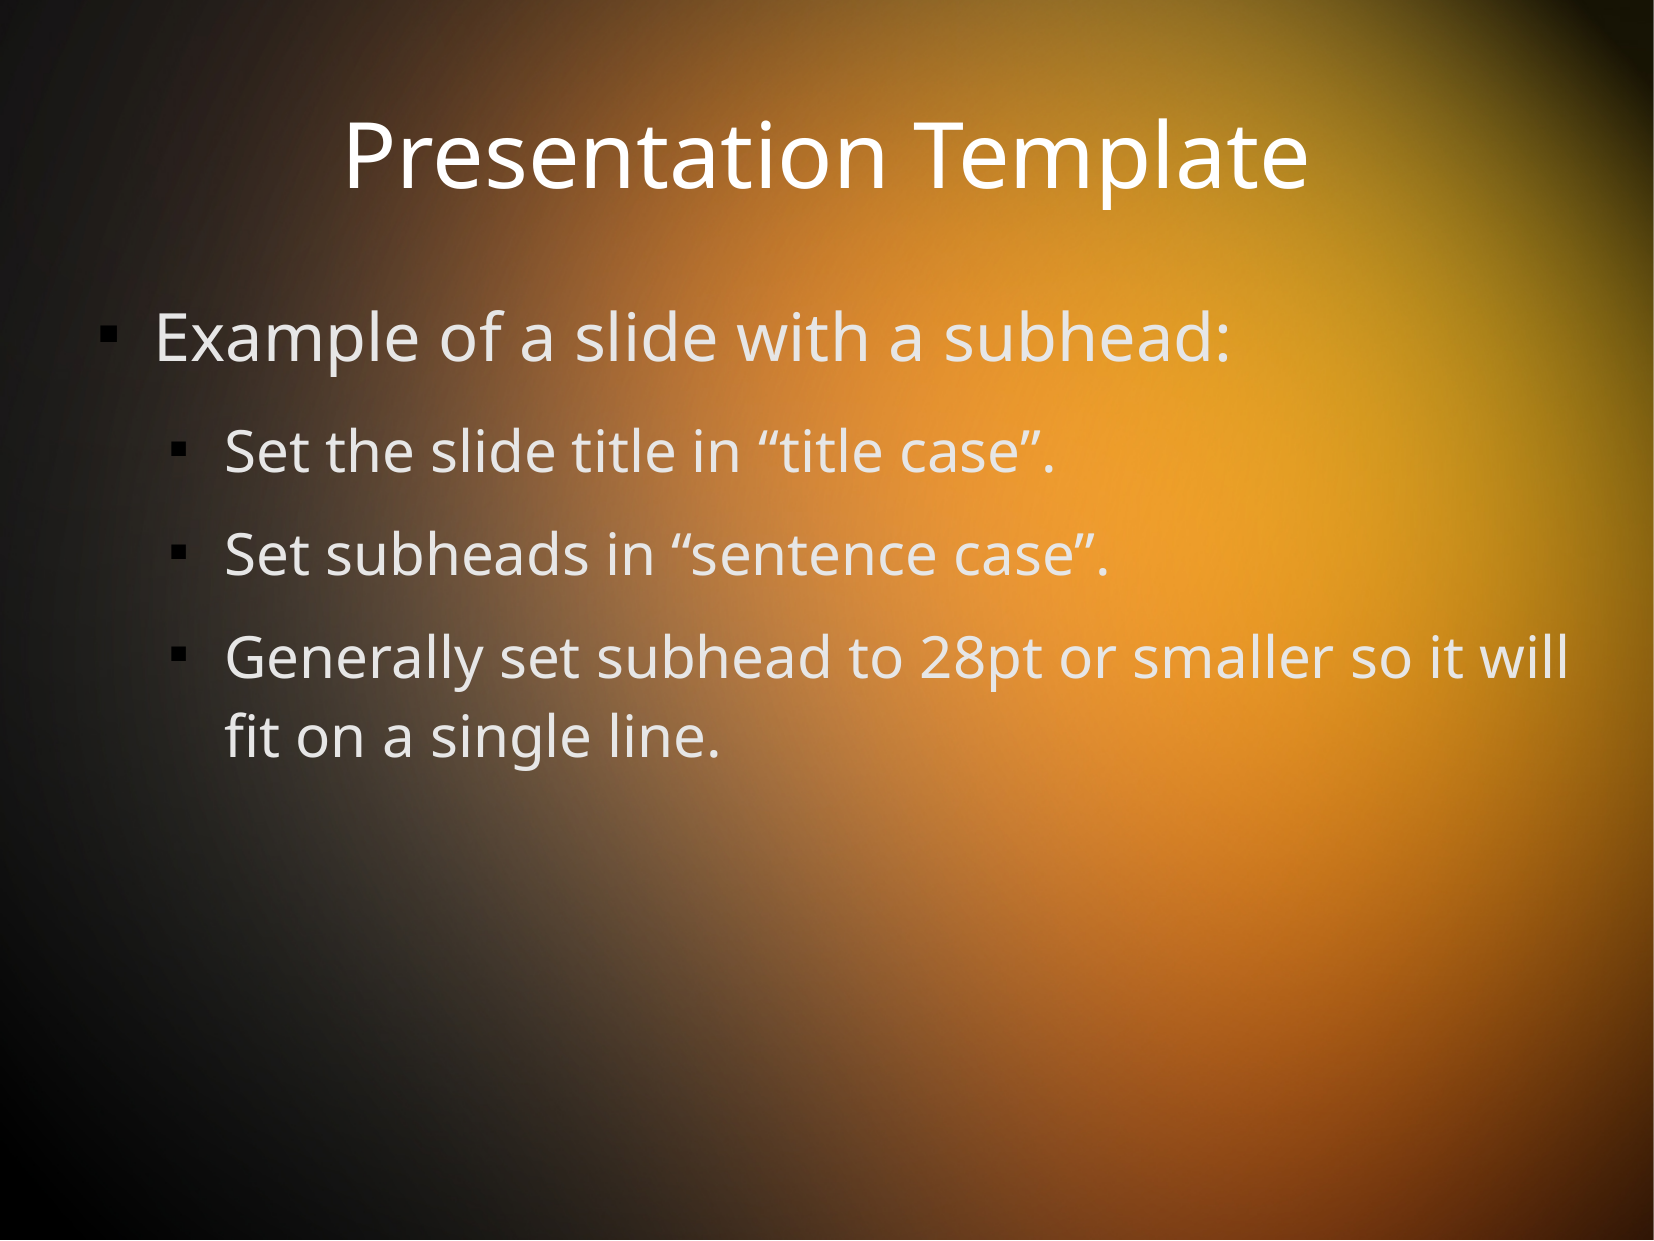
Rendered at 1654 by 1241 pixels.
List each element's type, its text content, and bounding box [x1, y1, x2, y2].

title Presentation Template [82, 49, 1571, 257]
list Example of a slide with a subhead: Set the slide title in “title case”. Set subheads in “sentence case”. Generally set subhead to 28pt or smaller so it will fit on a single line. [82, 290, 1571, 1109]
picture [0, 0, 1654, 1240]
